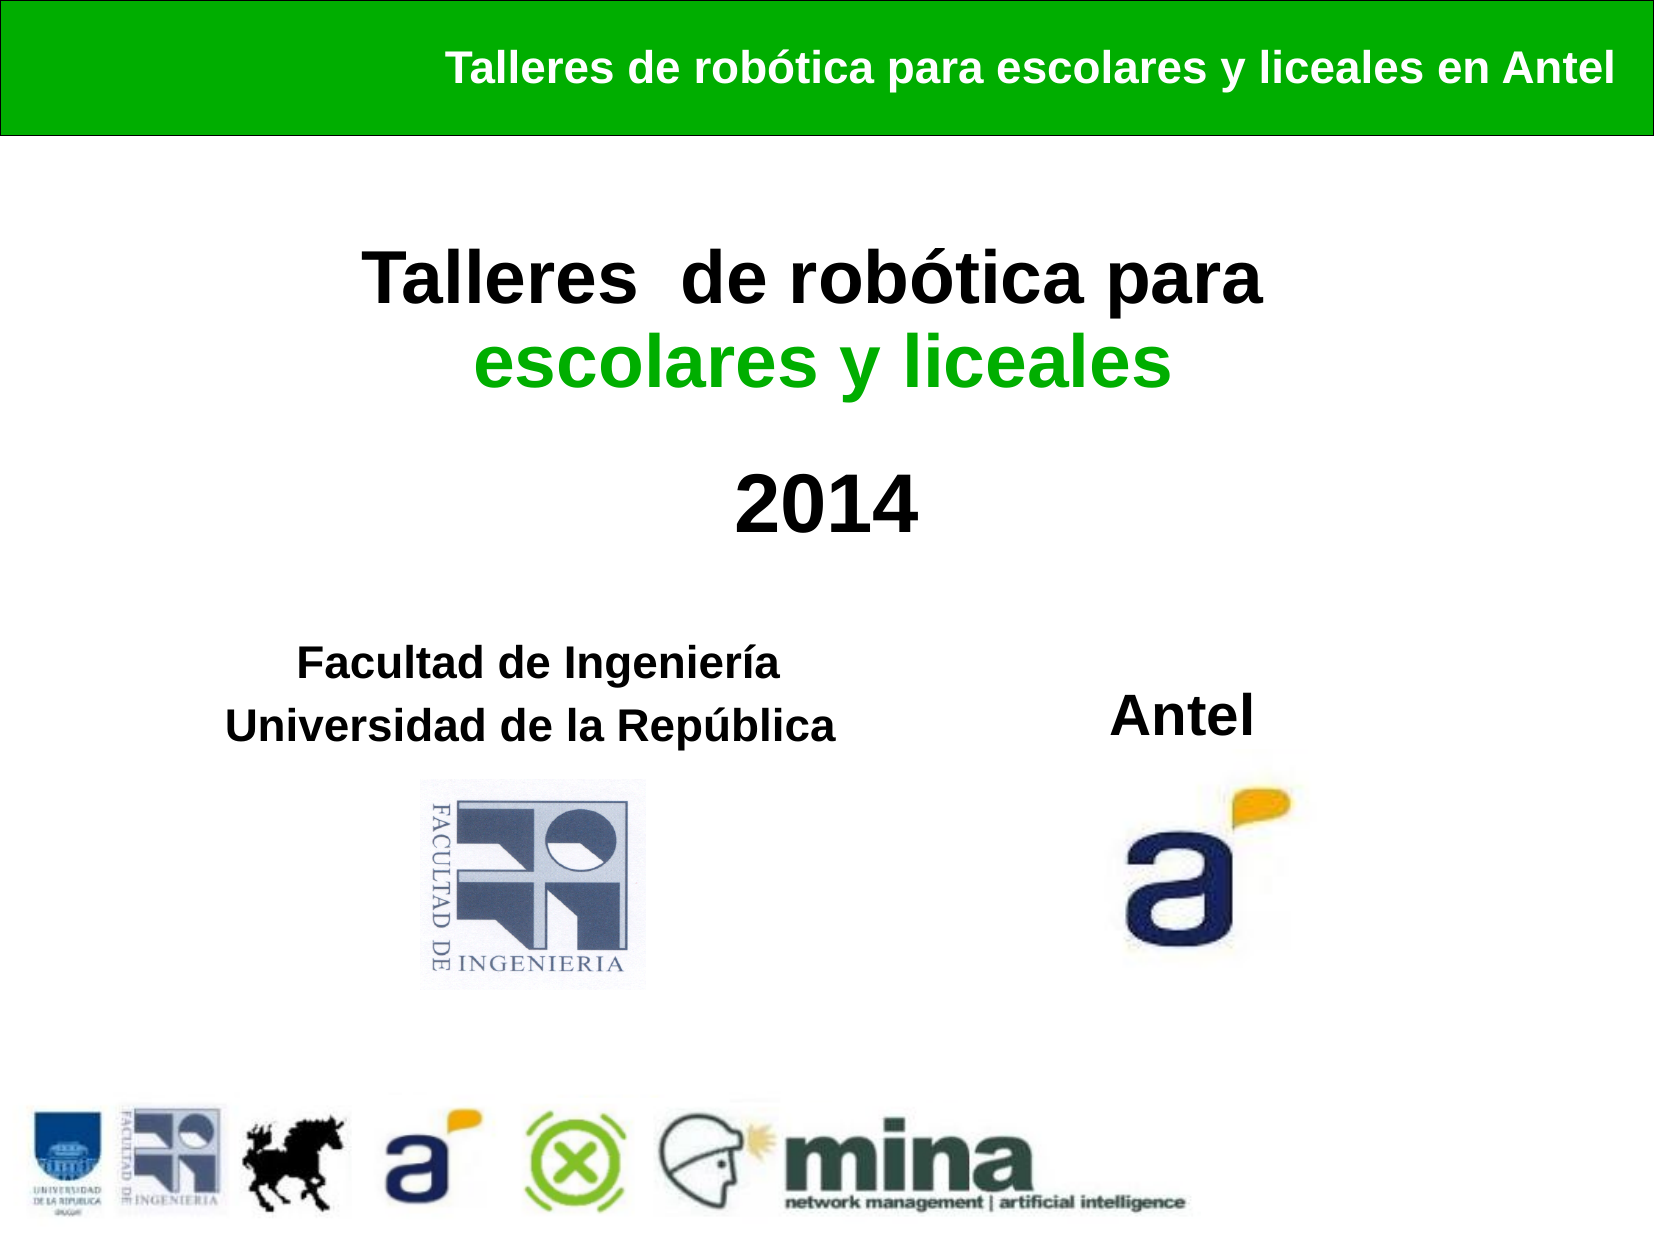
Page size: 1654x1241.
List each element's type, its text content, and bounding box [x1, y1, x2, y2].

text_box Facultad de Ingeniería Universidad de la República [210, 630, 1004, 796]
text_box Talleres de robótica para escolares y liceales [346, 228, 1307, 496]
text_box Antel [1095, 675, 1271, 766]
text_box Talleres de robótica para escolares y liceales en Antel [0, 0, 1654, 136]
text_box 2014 [719, 450, 935, 603]
picture [0, 136, 1654, 1241]
